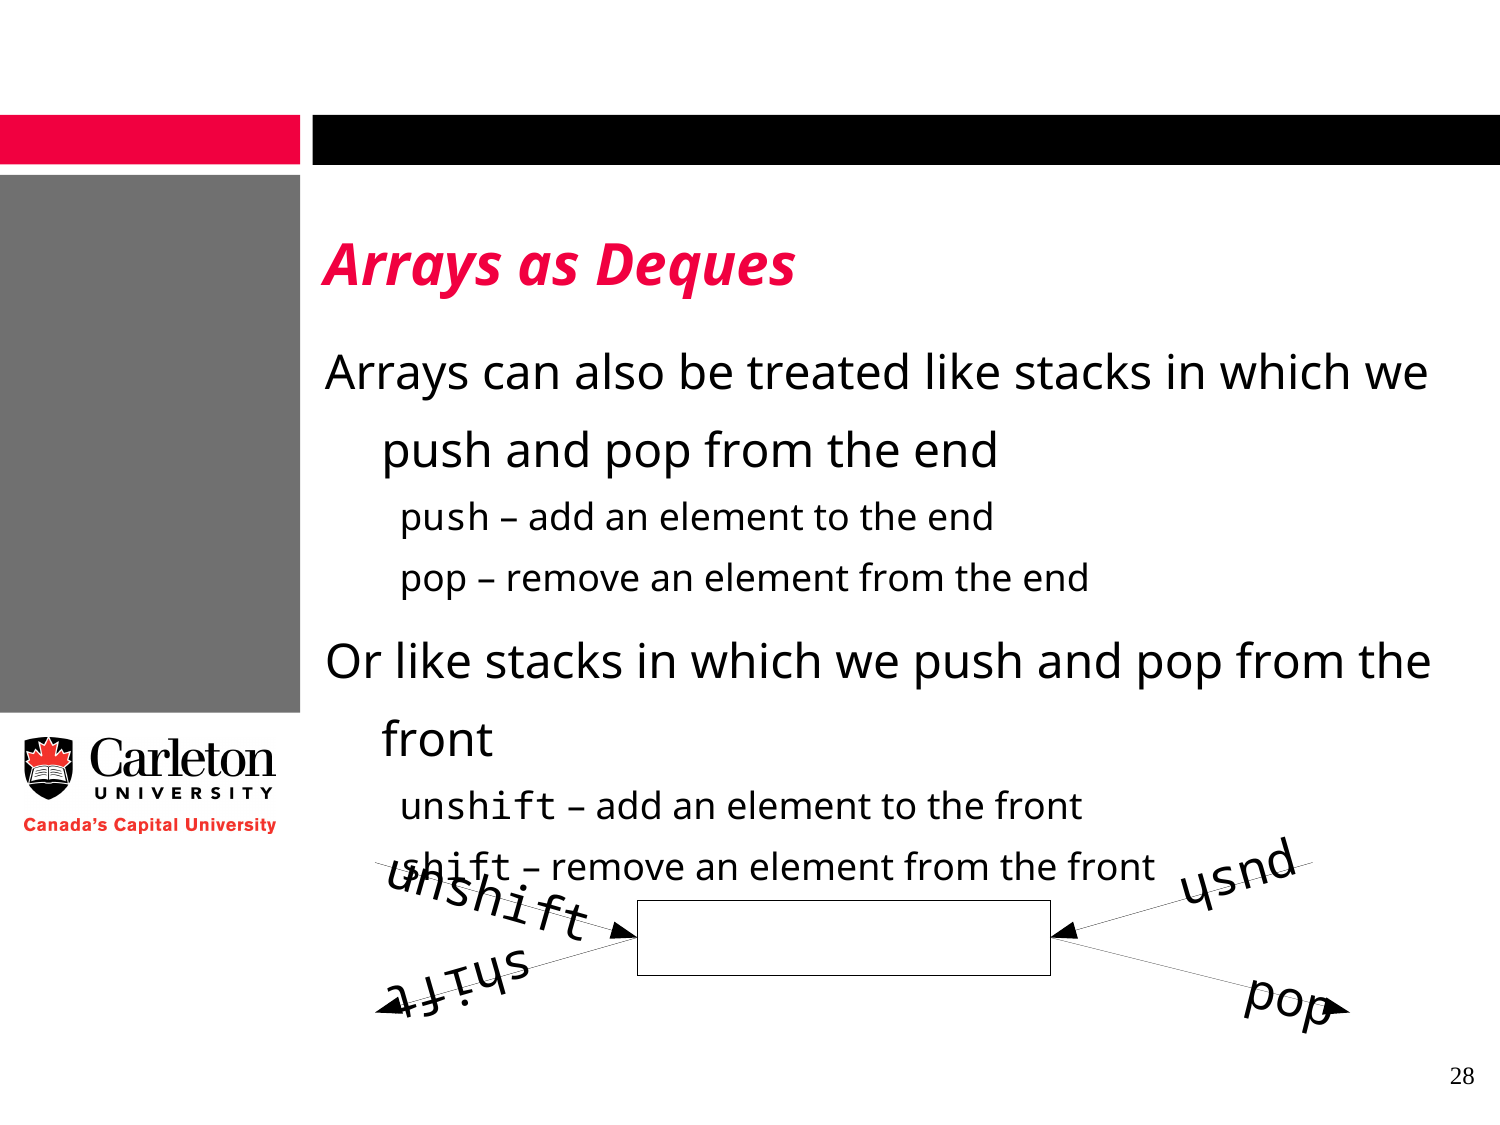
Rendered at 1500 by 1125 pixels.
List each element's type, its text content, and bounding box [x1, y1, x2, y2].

picture [24, 737, 276, 834]
title Arrays as Deques [324, 194, 1450, 324]
list Arrays can also be treated like stacks in which we push and pop from the end push – add an element to the end pop – remove an element from the end Or like stacks in which we push and pop from the front unshift – add an element to the front shift – remove an element from the front [324, 324, 1450, 1036]
